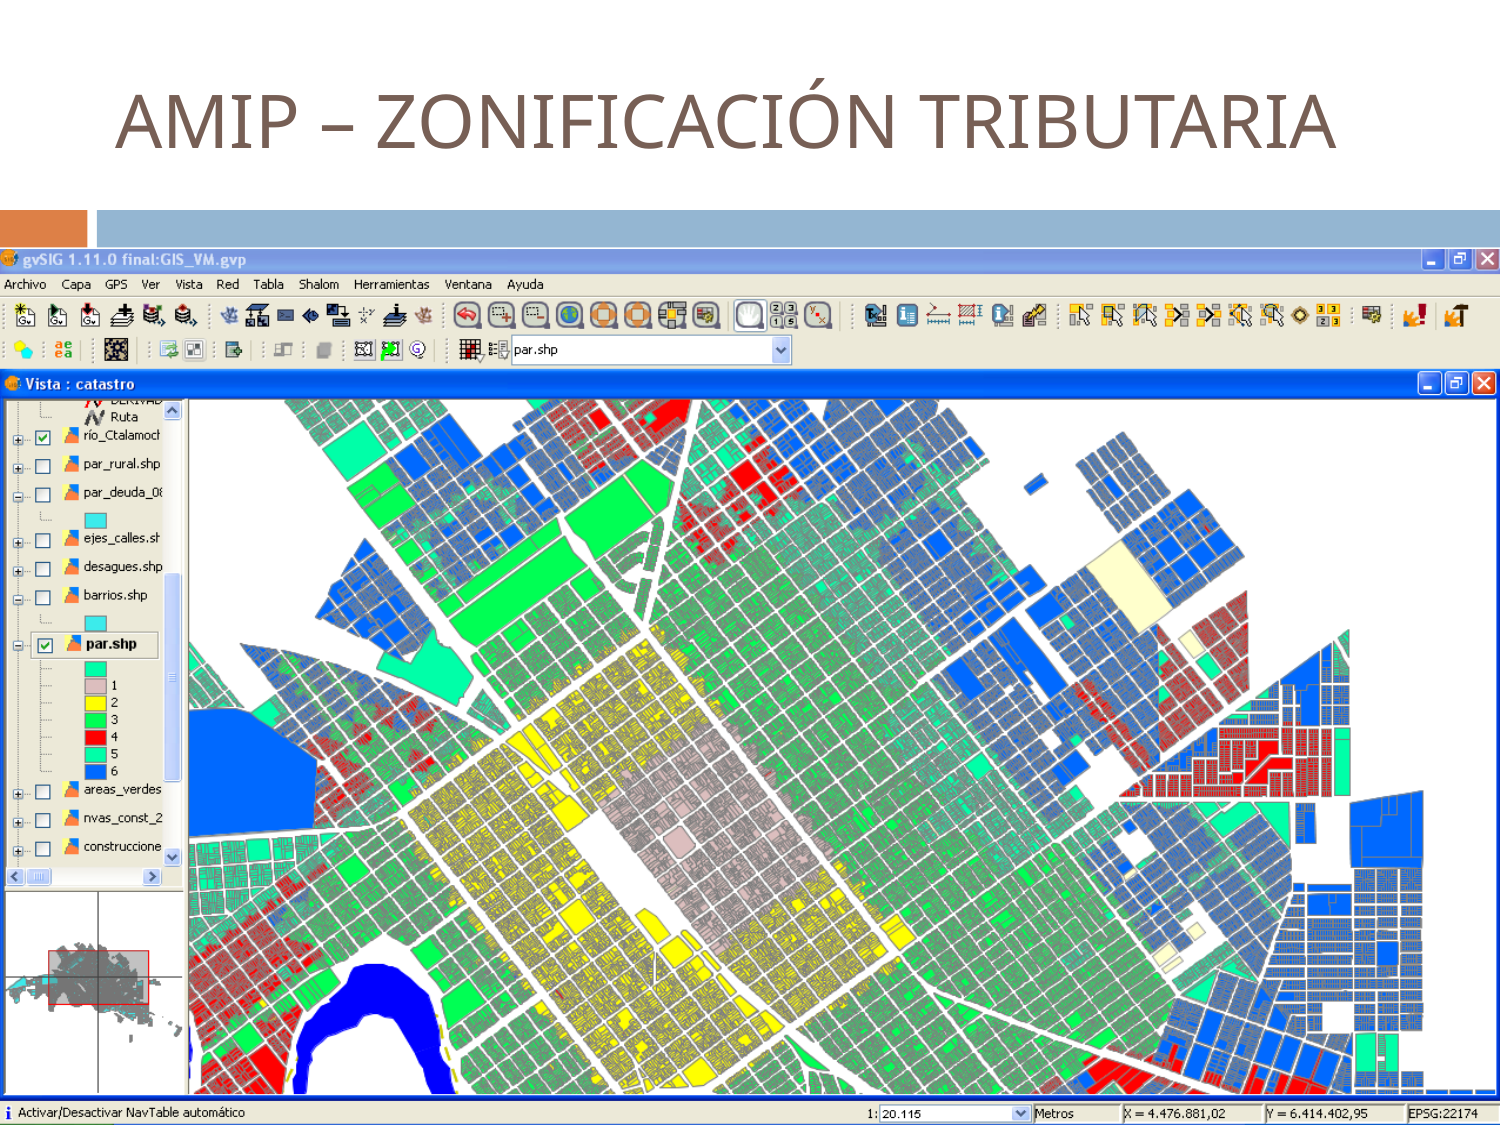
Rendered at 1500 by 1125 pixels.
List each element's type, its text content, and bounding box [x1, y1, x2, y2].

picture [0, 249, 1500, 1125]
title AMIP – ZONIFICACIÓN TRIBUTARIA [100, 37, 1438, 200]
